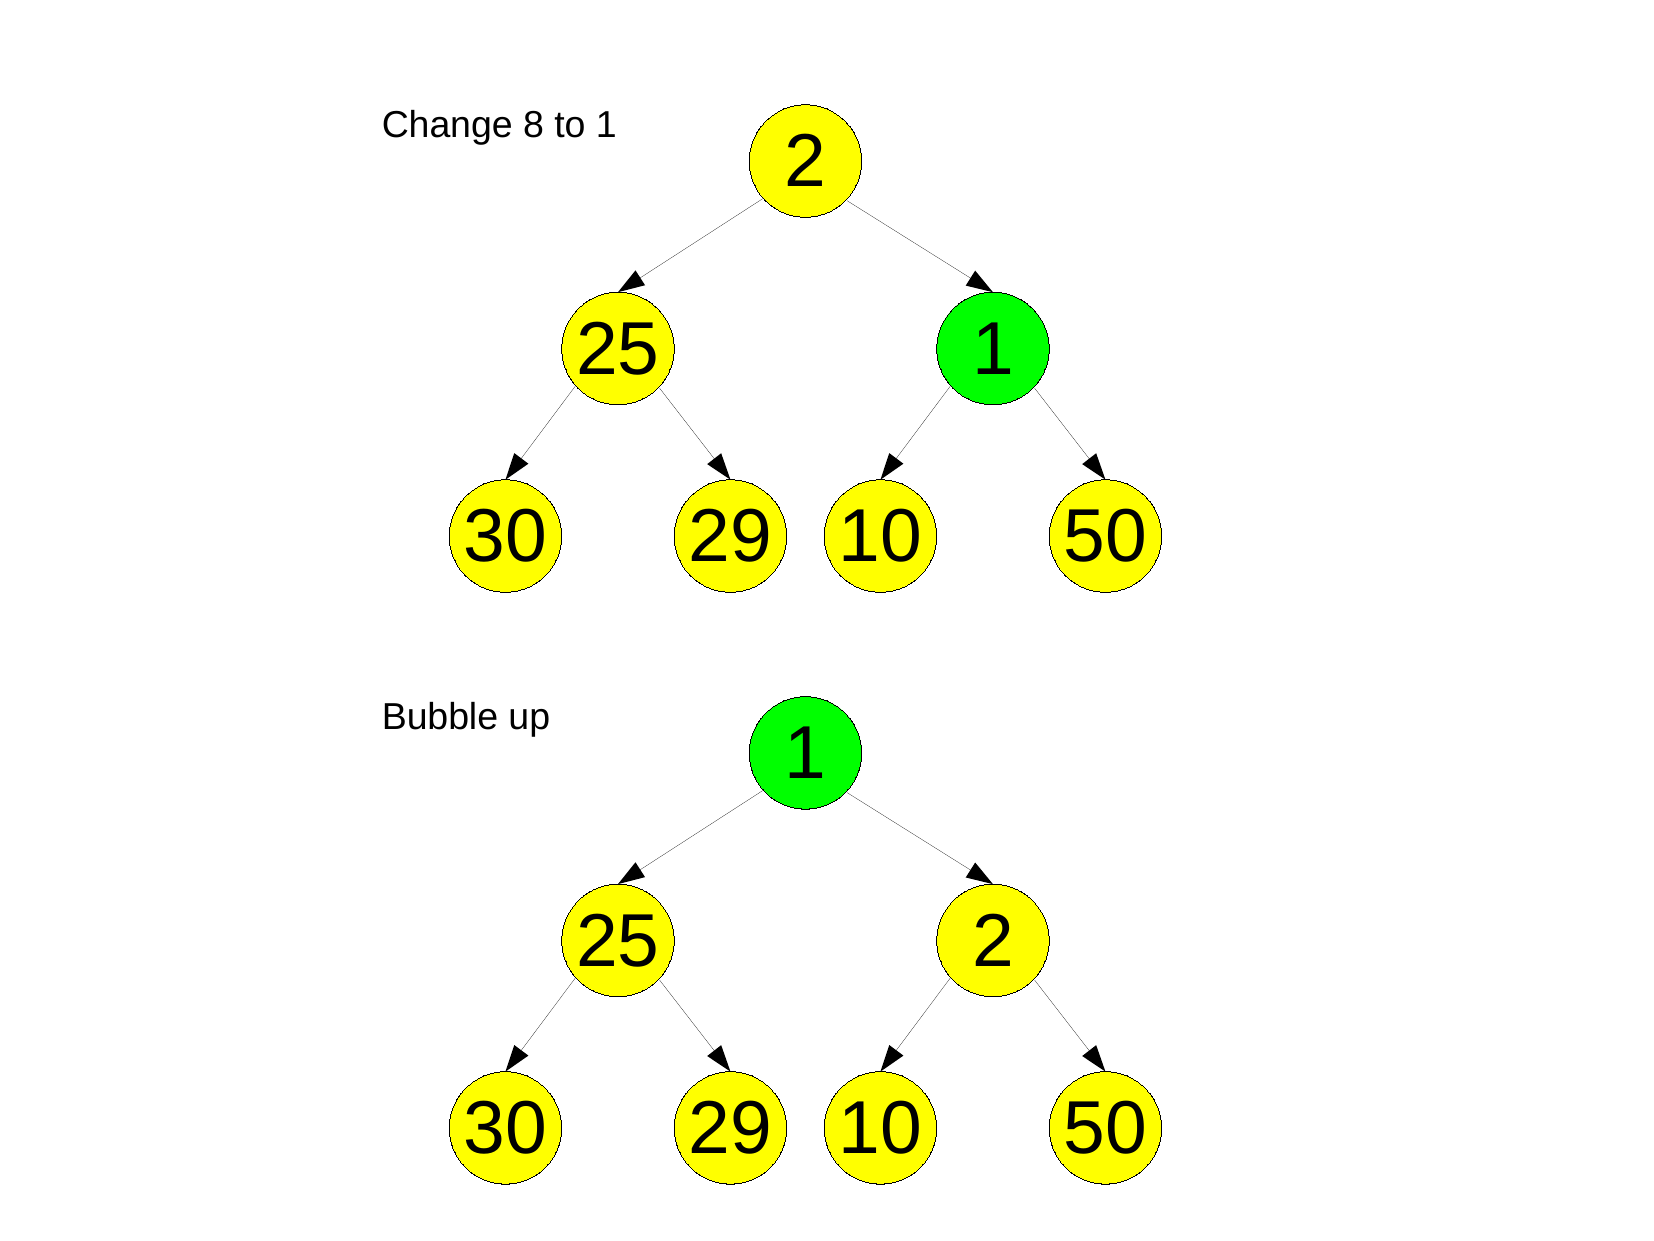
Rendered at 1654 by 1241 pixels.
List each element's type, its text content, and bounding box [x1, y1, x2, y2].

text_box 50 [1049, 1071, 1162, 1185]
text_box 1 [936, 292, 1050, 405]
text_box 30 [449, 1071, 562, 1185]
text_box 10 [824, 1071, 937, 1185]
text_box 1 [749, 696, 862, 810]
text_box 25 [561, 884, 675, 997]
text_box Bubble up [367, 688, 1185, 754]
text_box 25 [561, 292, 675, 405]
text_box 2 [749, 104, 862, 218]
text_box 2 [936, 884, 1050, 997]
text_box Change 8 to 1 [367, 96, 1185, 162]
text_box 10 [824, 479, 937, 593]
text_box 29 [674, 1071, 787, 1185]
text_box 30 [449, 479, 562, 593]
text_box 29 [674, 479, 787, 593]
text_box 50 [1049, 479, 1162, 593]
